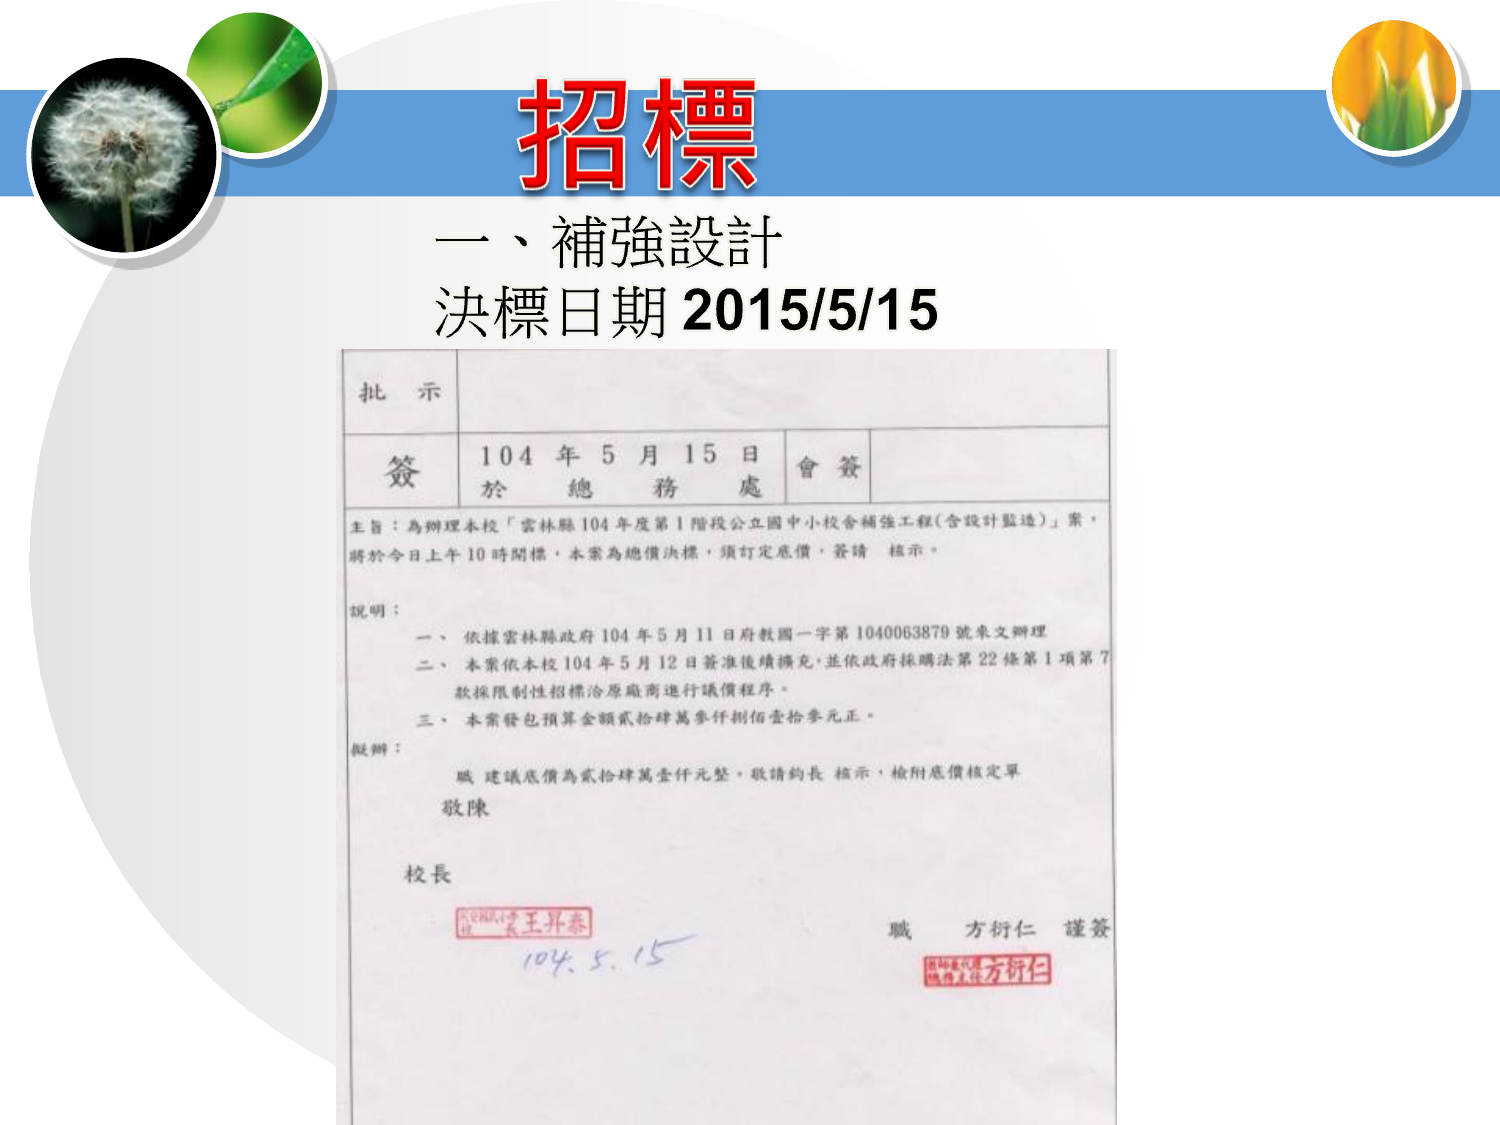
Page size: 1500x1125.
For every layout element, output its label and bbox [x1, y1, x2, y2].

picture [1331, 20, 1457, 151]
picture [186, 12, 1117, 1125]
picture [31, 57, 217, 253]
